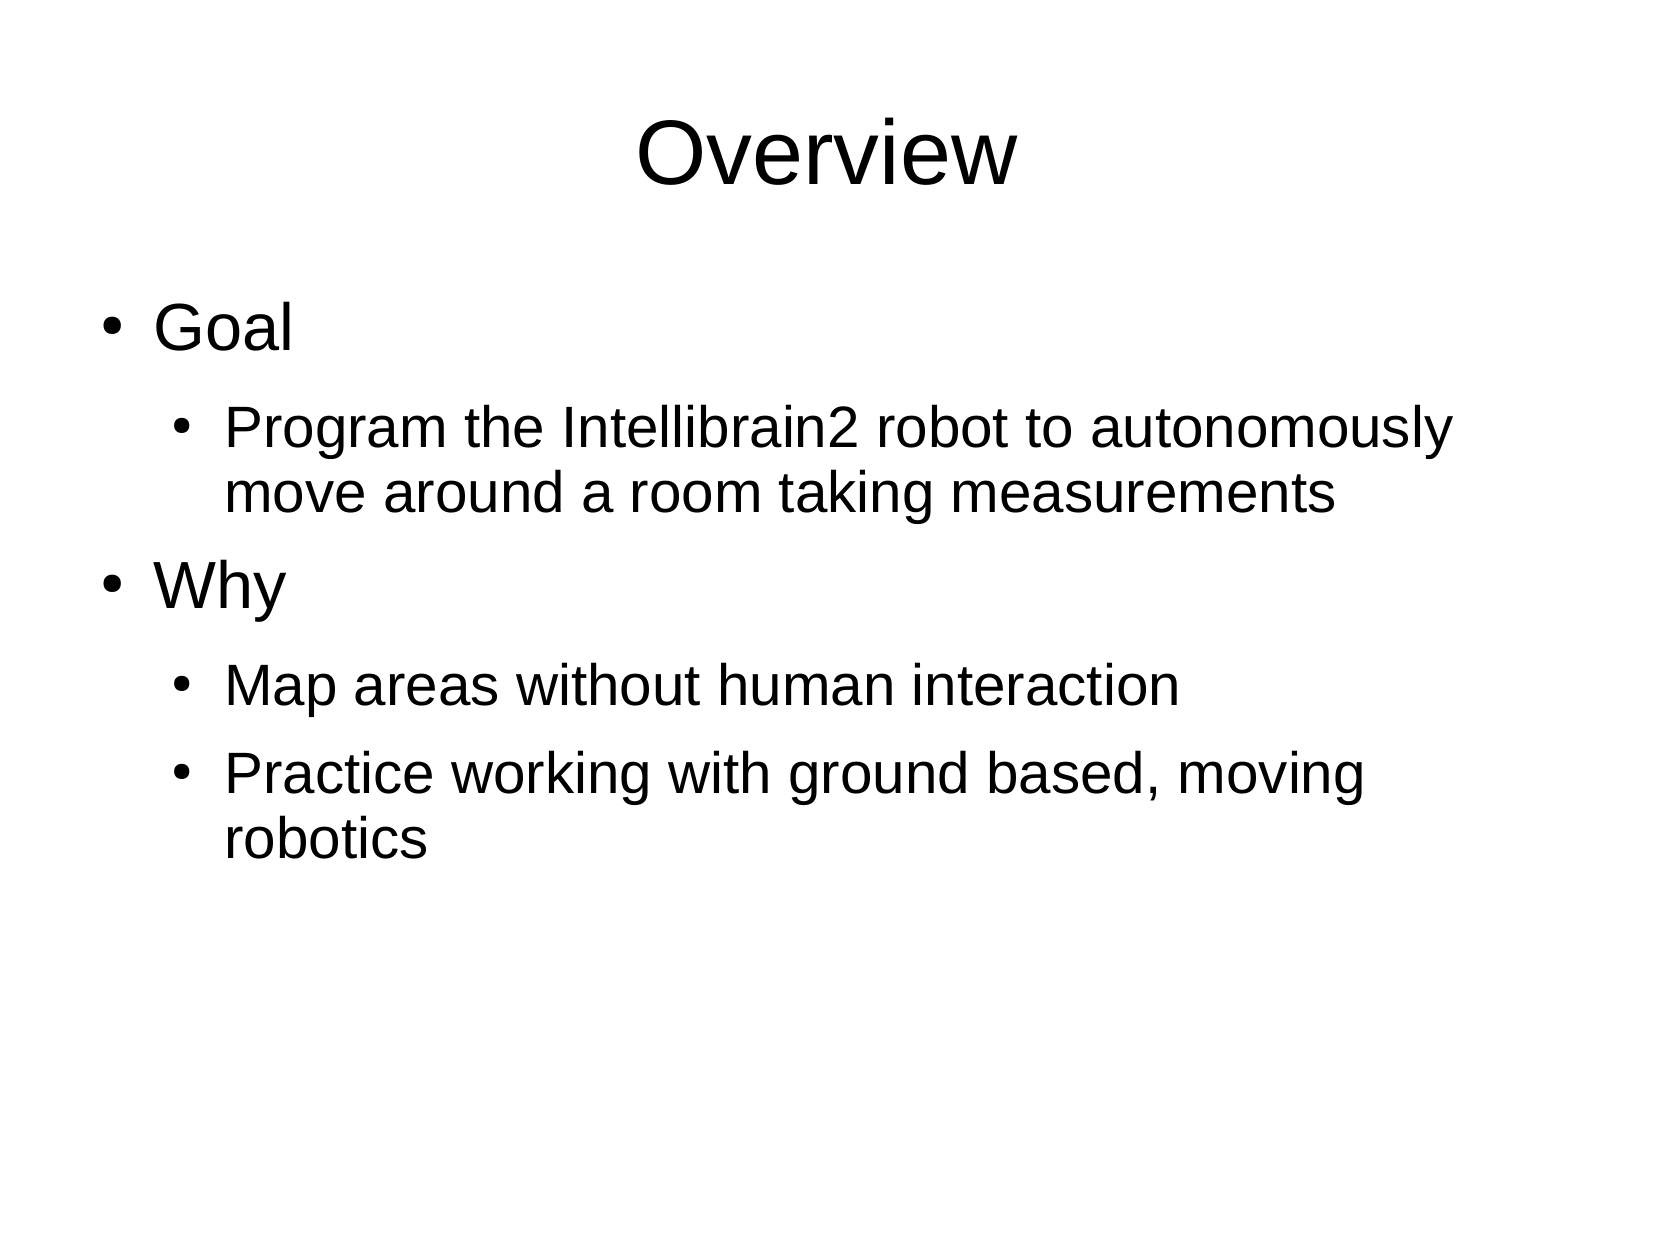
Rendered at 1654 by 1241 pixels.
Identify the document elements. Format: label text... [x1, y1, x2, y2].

title Overview [82, 49, 1571, 257]
list Goal Program the Intellibrain2 robot to autonomously move around a room taking measurements Why Map areas without human interaction Practice working with ground based, moving robotics [82, 290, 1571, 1094]
